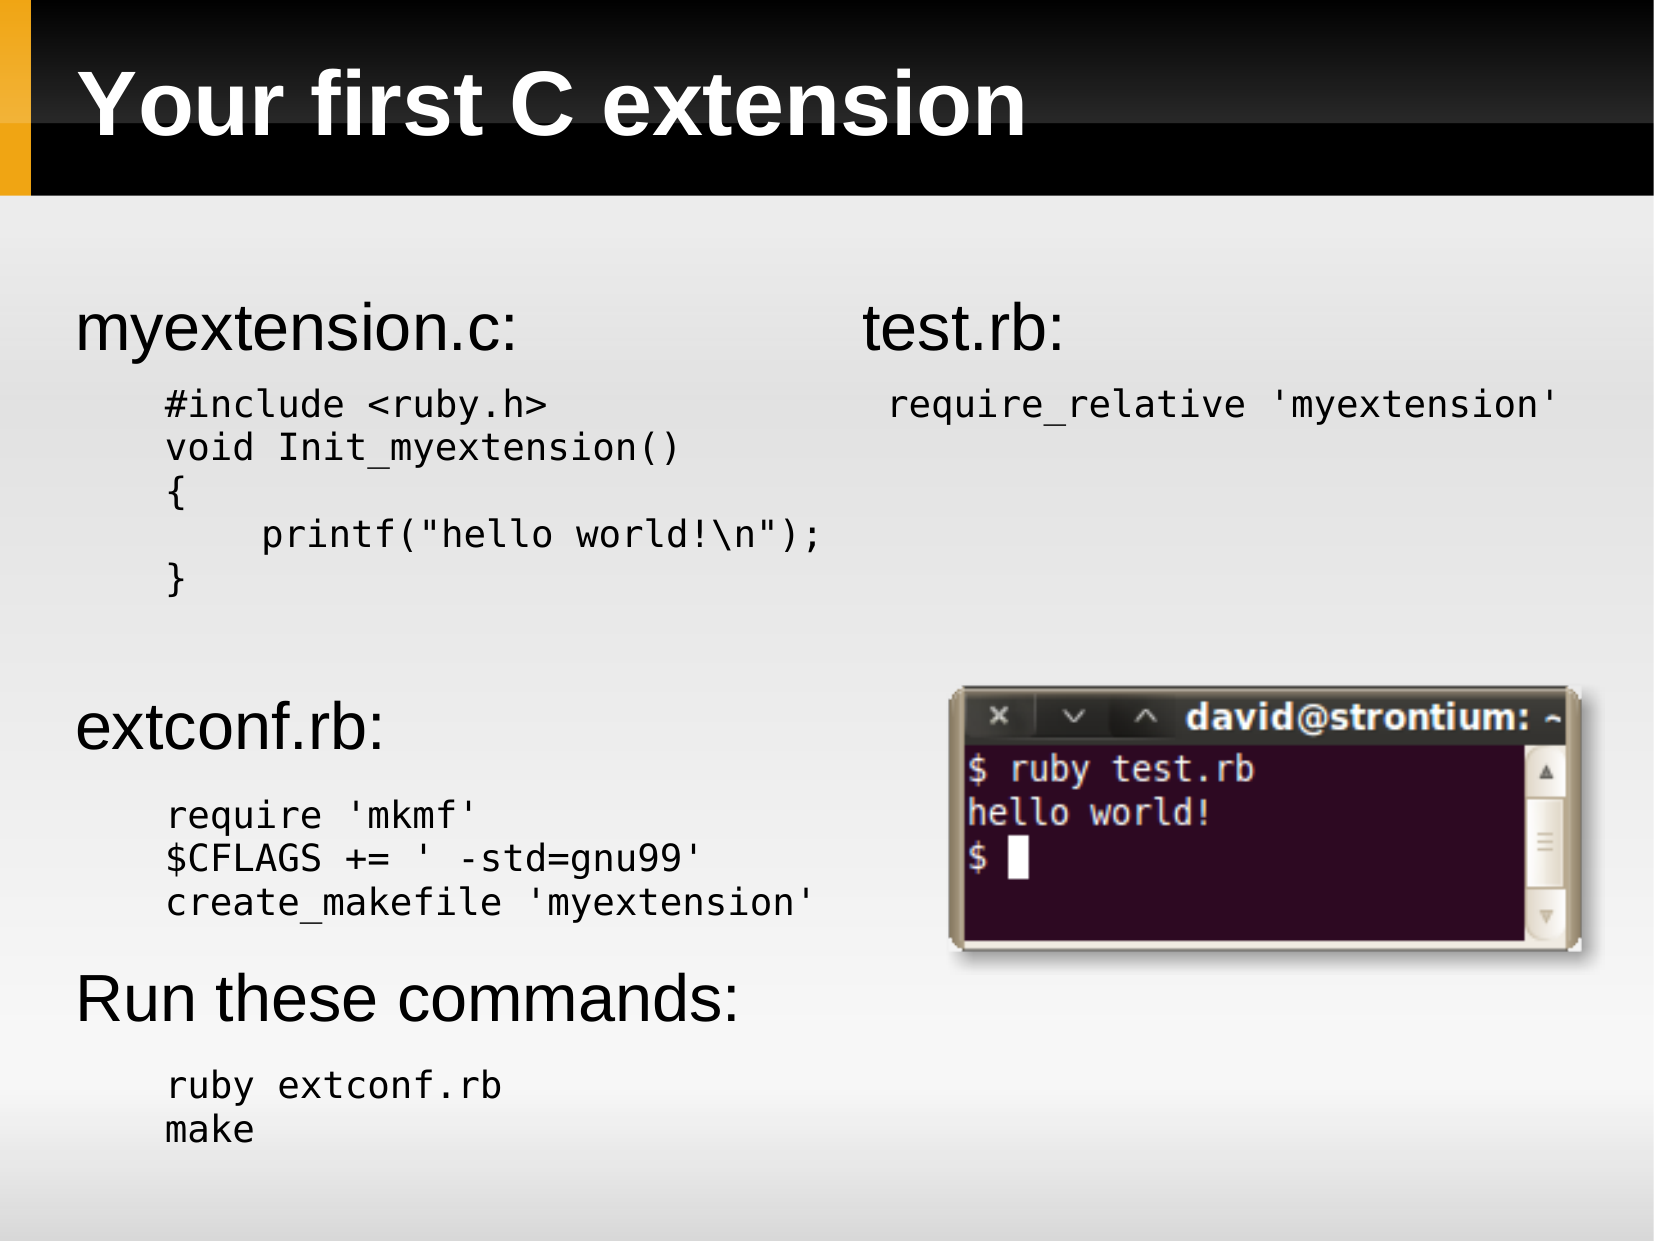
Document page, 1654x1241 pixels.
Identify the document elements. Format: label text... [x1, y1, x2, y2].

text_box #include <ruby.h> void Init_myextension() { printf("hello world!\n"); } [150, 375, 863, 608]
list extconf.rb: [75, 688, 601, 774]
list myextension.c: [75, 290, 676, 375]
text_box require 'mkmf' $CFLAGS += ' -std=gnu99' create_makefile 'myextension' [150, 786, 937, 932]
text_box require_relative 'myextension' [871, 375, 1613, 488]
title Your first C extension [76, 7, 1565, 200]
text_box ruby extconf.rb make [150, 1056, 863, 1171]
picture [0, 0, 1654, 1241]
list test.rb: [862, 290, 1463, 376]
list Run these commands: [75, 961, 788, 1046]
